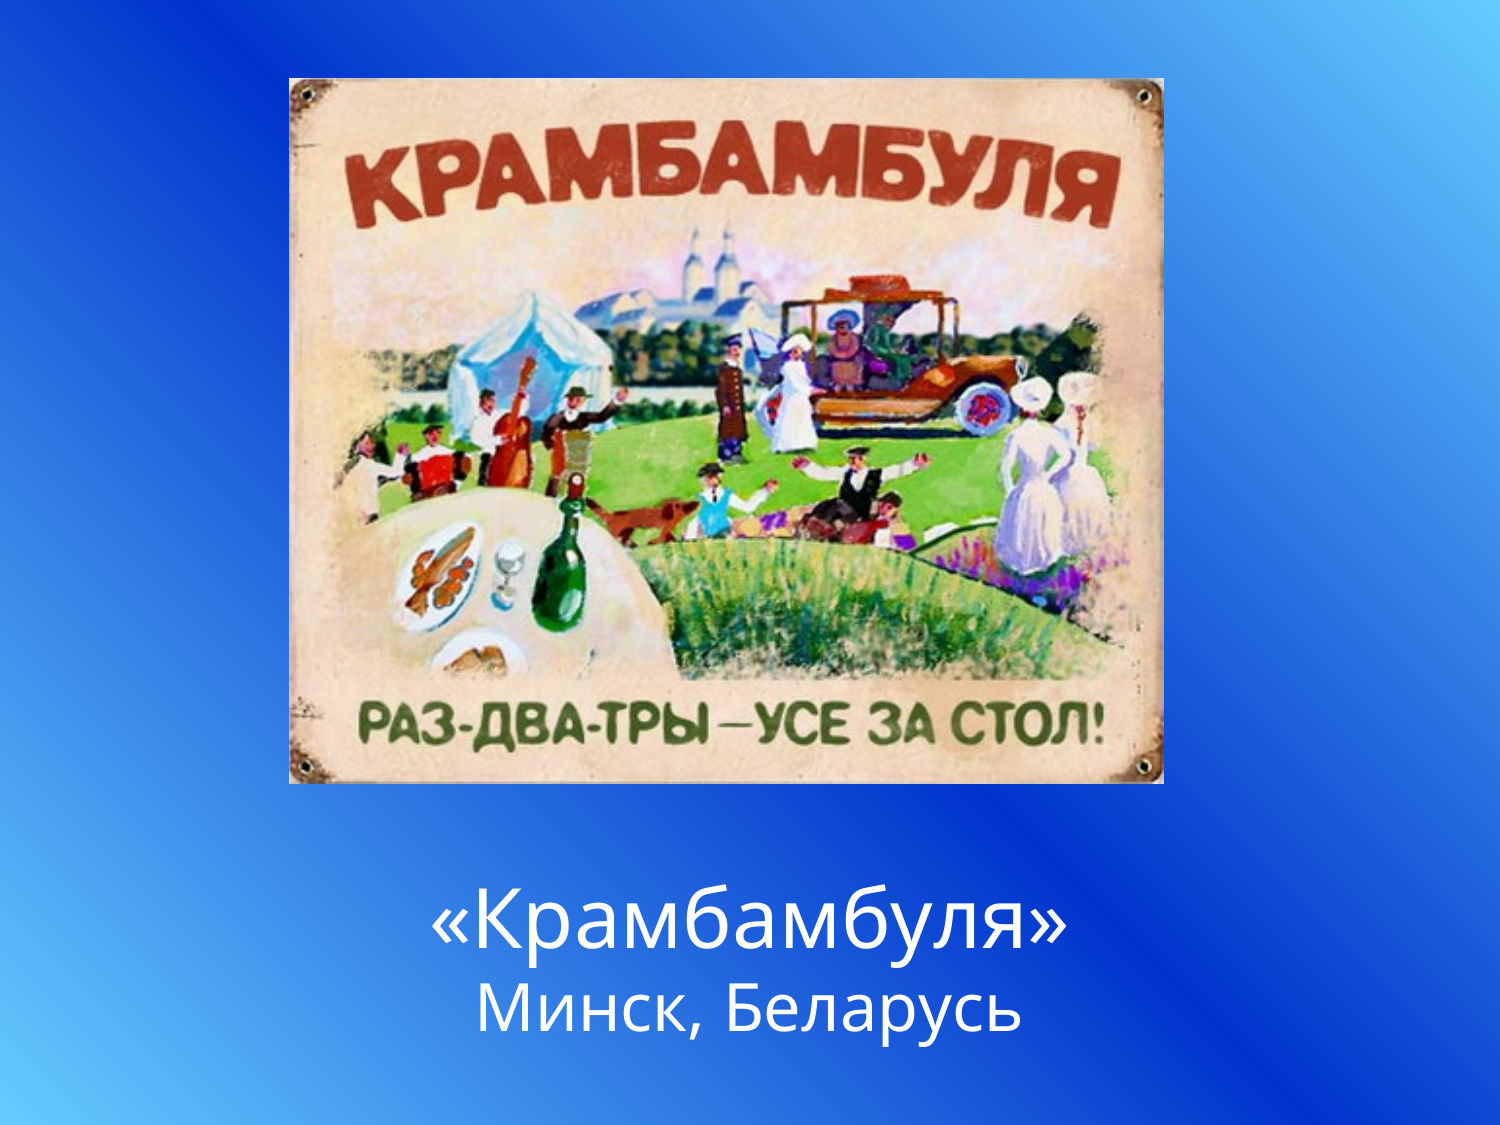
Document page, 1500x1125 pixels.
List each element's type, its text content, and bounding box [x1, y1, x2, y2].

picture [289, 78, 1164, 784]
text_box «Крамбамбуля» Минск, Беларусь [112, 834, 1388, 1076]
